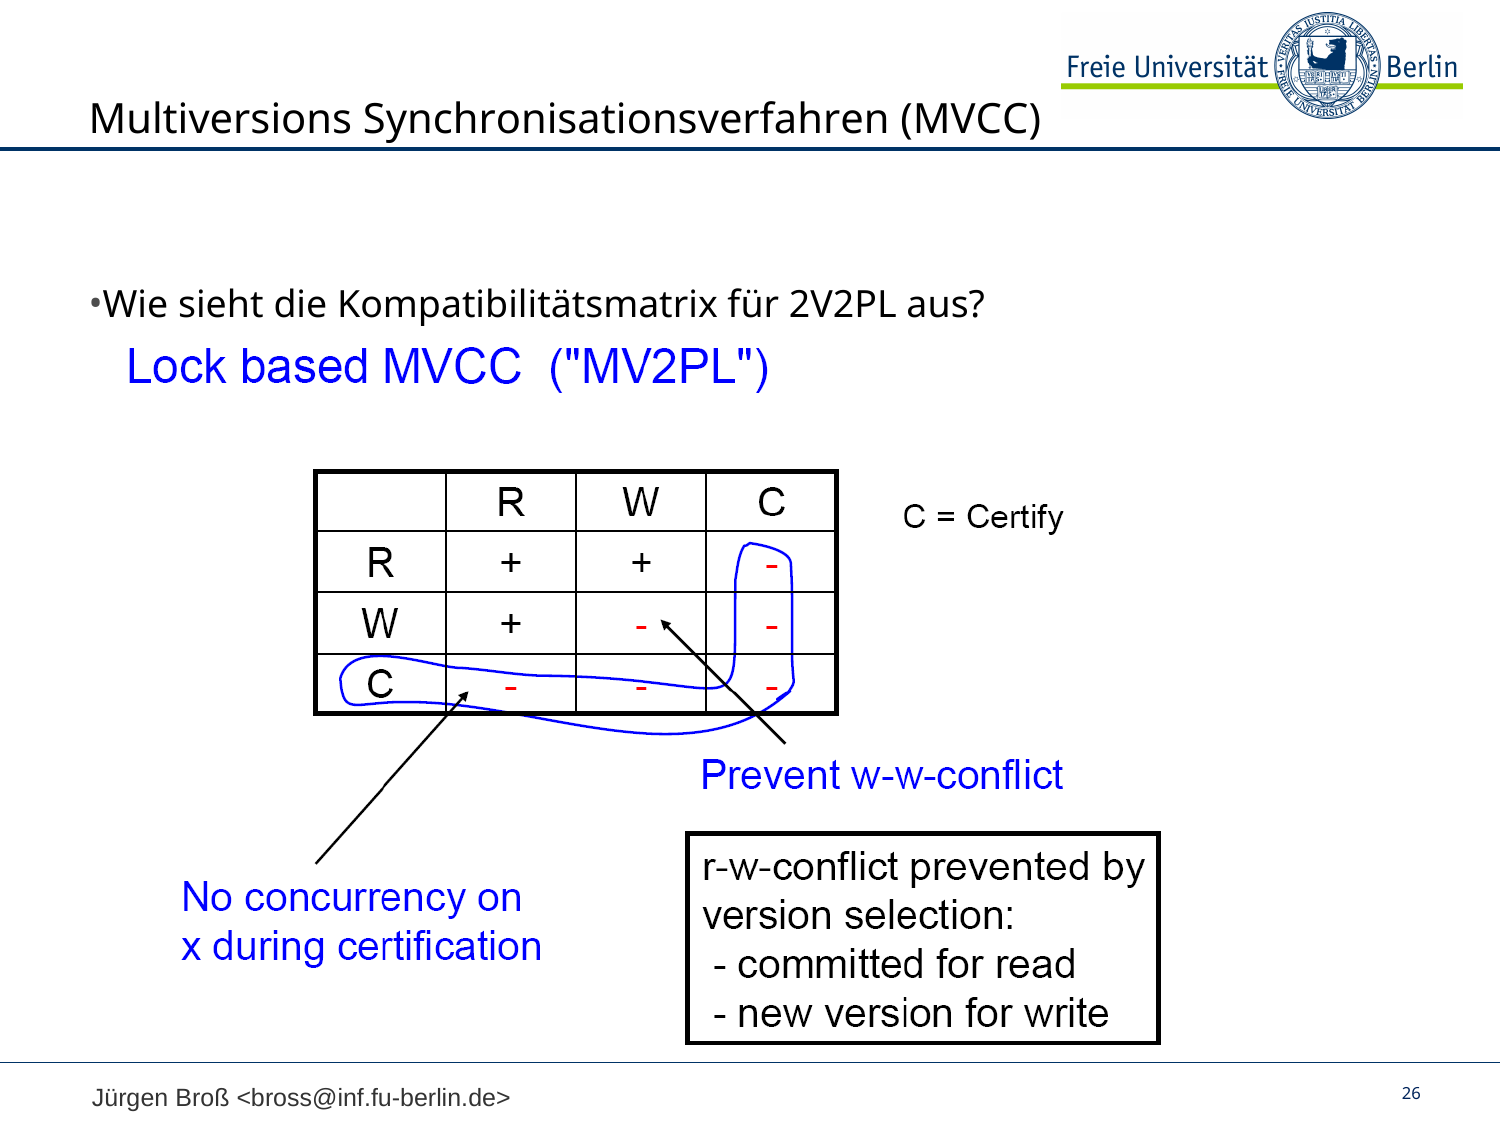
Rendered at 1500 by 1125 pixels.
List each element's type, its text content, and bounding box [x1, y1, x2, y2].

picture [1061, 12, 1463, 119]
title Multiversions Synchronisationsverfahren (MVCC) [88, 87, 1275, 143]
picture [123, 338, 1164, 1045]
list Wie sieht die Kompatibilitätsmatrix für 2V2PL aus? [88, 278, 1459, 1037]
